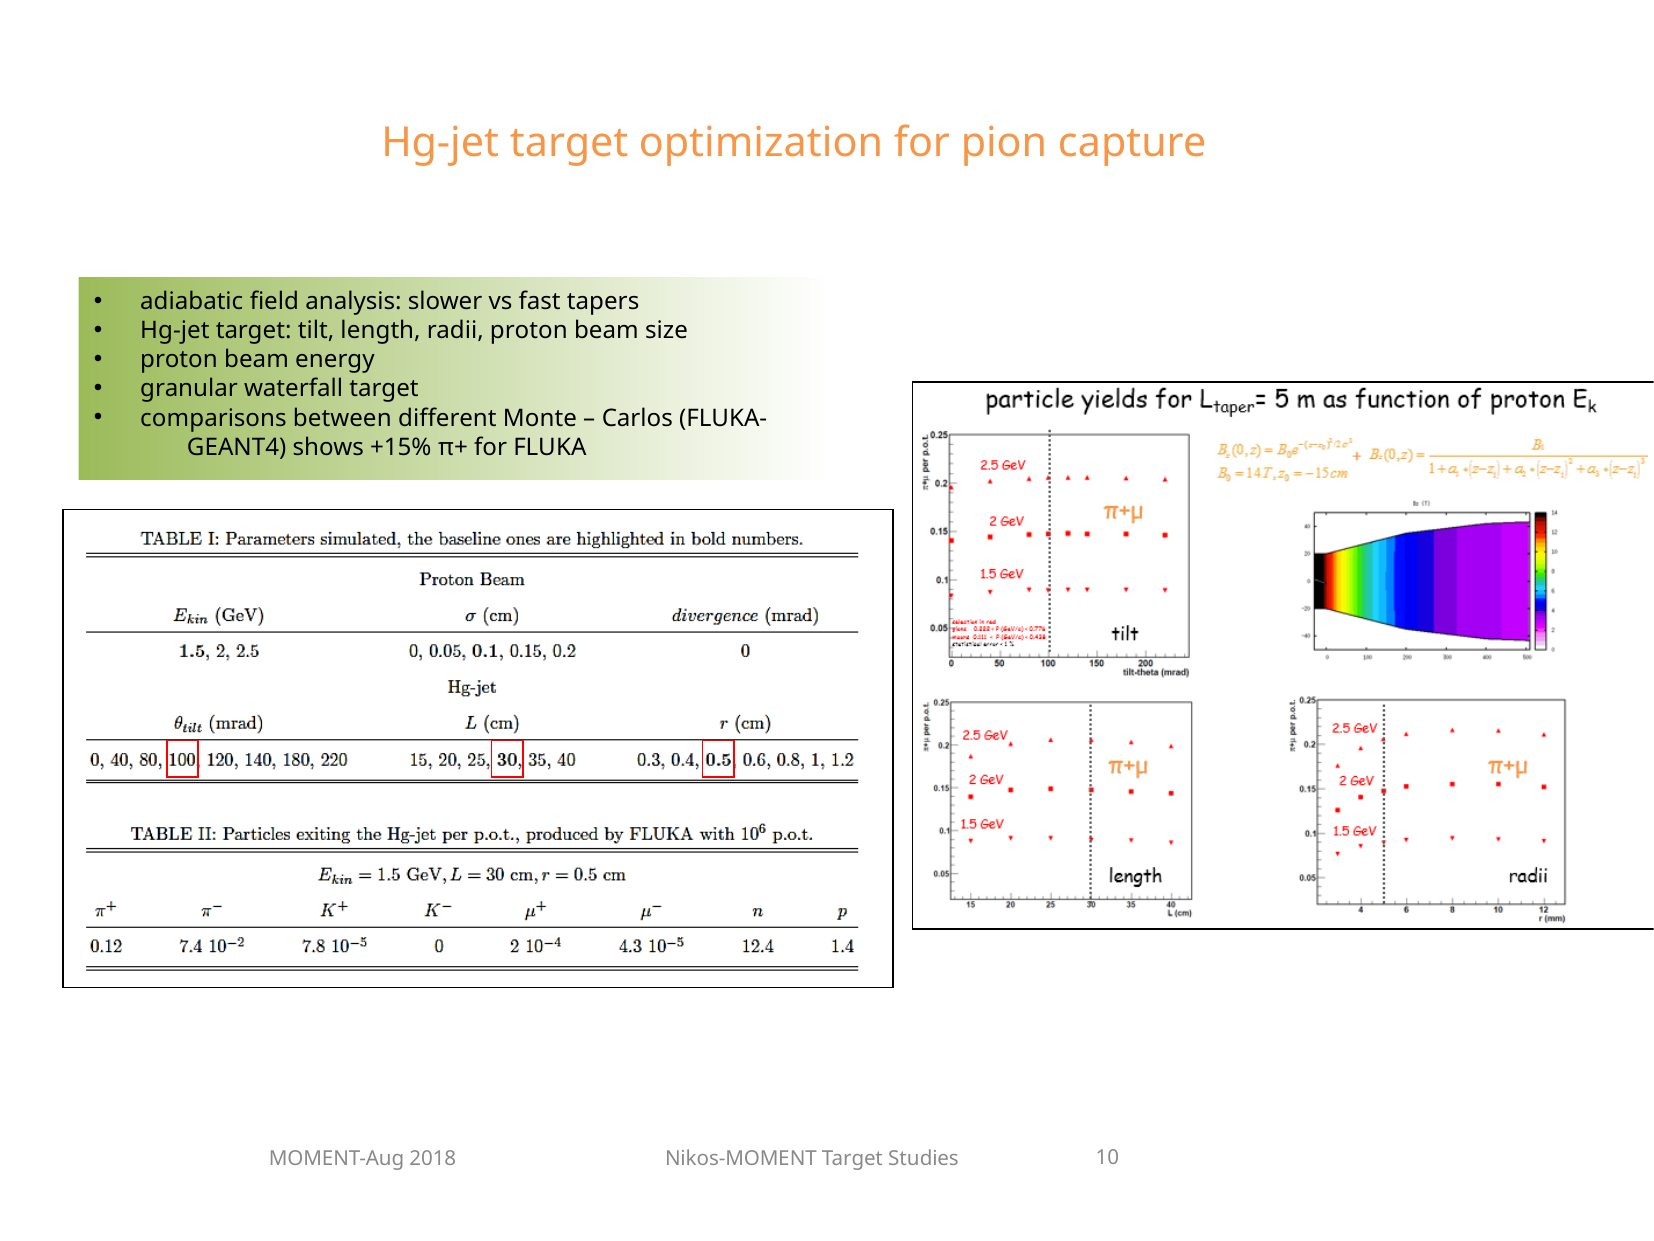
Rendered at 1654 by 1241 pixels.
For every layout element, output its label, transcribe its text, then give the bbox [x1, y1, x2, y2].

text_box Nikos-MOMENT Target Studies [615, 1132, 1009, 1183]
picture [63, 510, 893, 987]
text_box MOMENT-Aug 2018 [253, 1132, 544, 1183]
list adiabatic field analysis: slower vs fast tapers Hg-jet target: tilt, length, radii, proton beam size proton beam energy granular waterfall target comparisons between different Monte – Carlos (FLUKA-GEANT4) shows +15% π+ for FLUKA [78, 277, 827, 480]
text_box 6 [1080, 1133, 1371, 1184]
picture [913, 382, 1654, 929]
title Hg-jet target optimization for pion capture [235, 75, 1353, 204]
